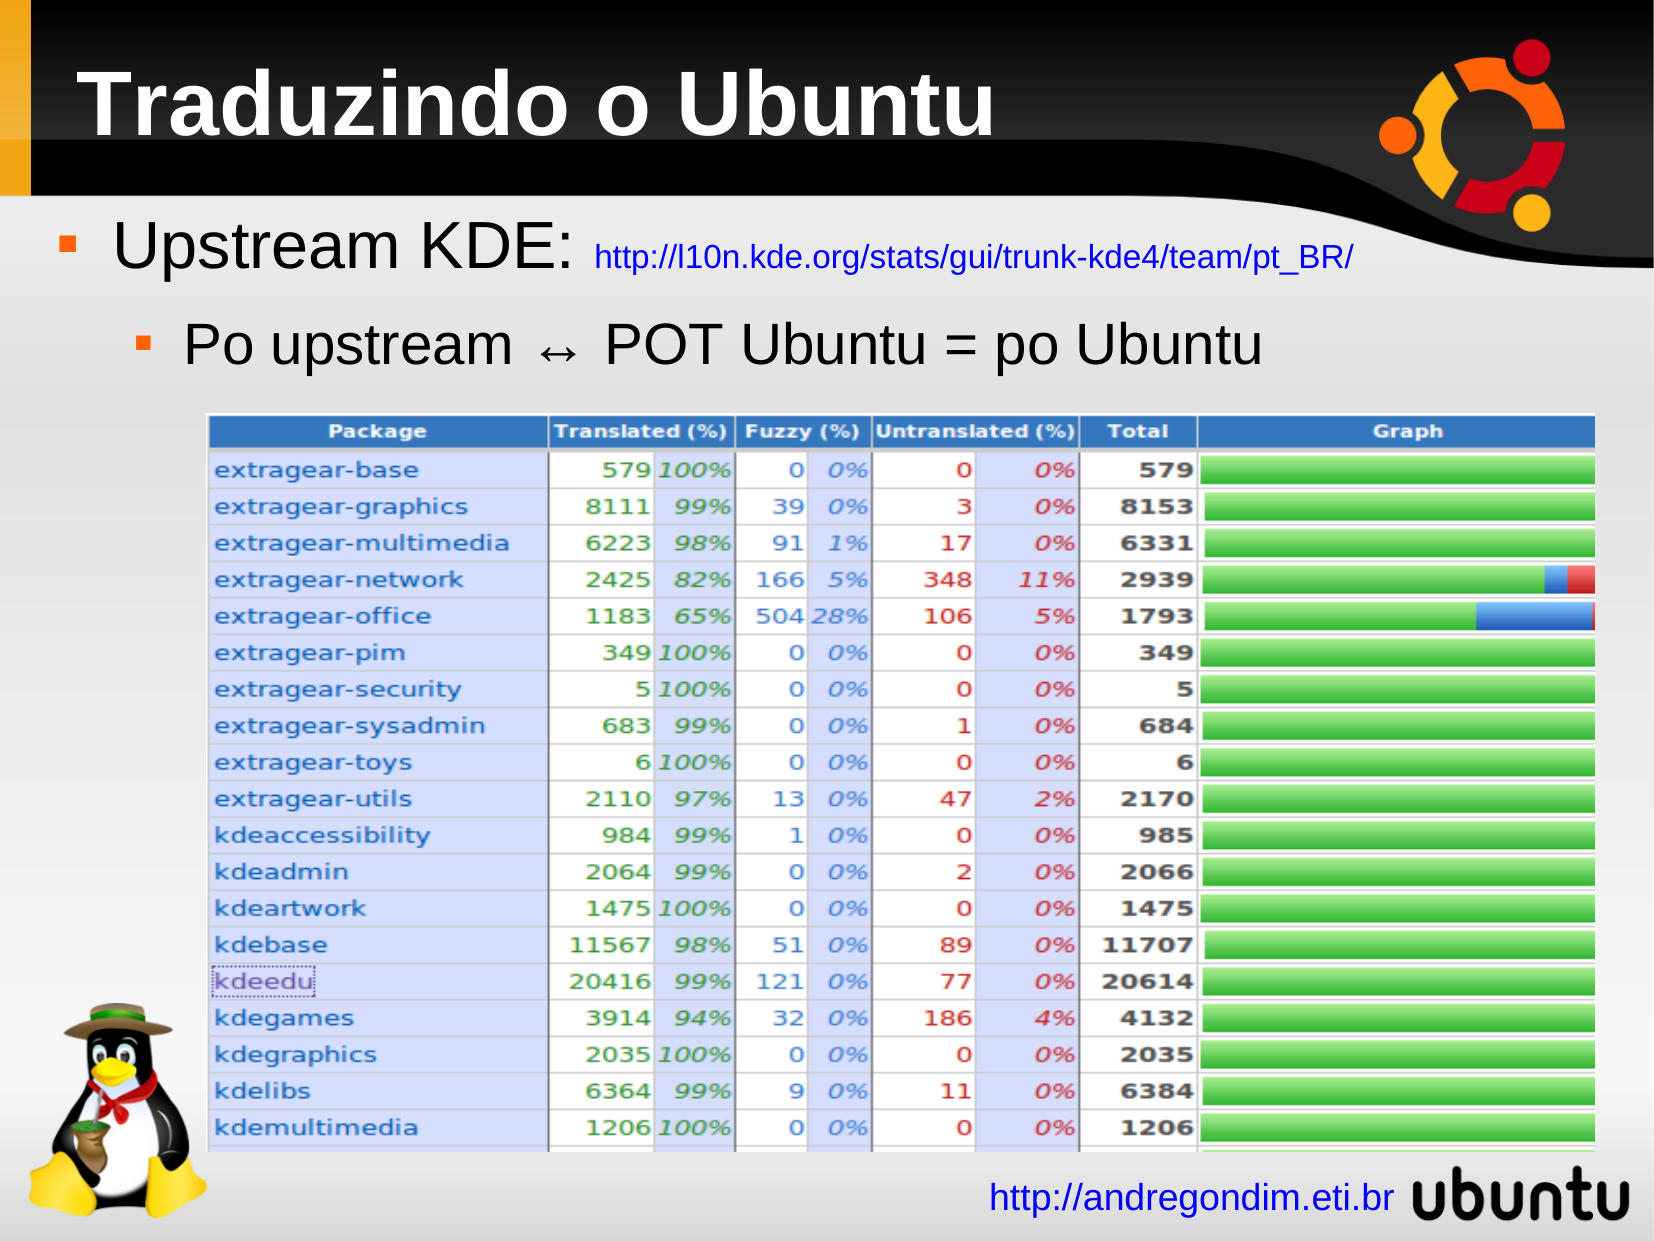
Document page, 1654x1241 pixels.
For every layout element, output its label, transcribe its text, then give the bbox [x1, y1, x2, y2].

title Traduzindo o Ubuntu [76, 7, 1565, 200]
list Upstream KDE: http://l10n.kde.org/stats/gui/trunk-kde4/team/pt_BR/ Po upstream ↔ POT Ubuntu = po Ubuntu [41, 207, 1530, 414]
picture [0, 0, 1654, 1241]
